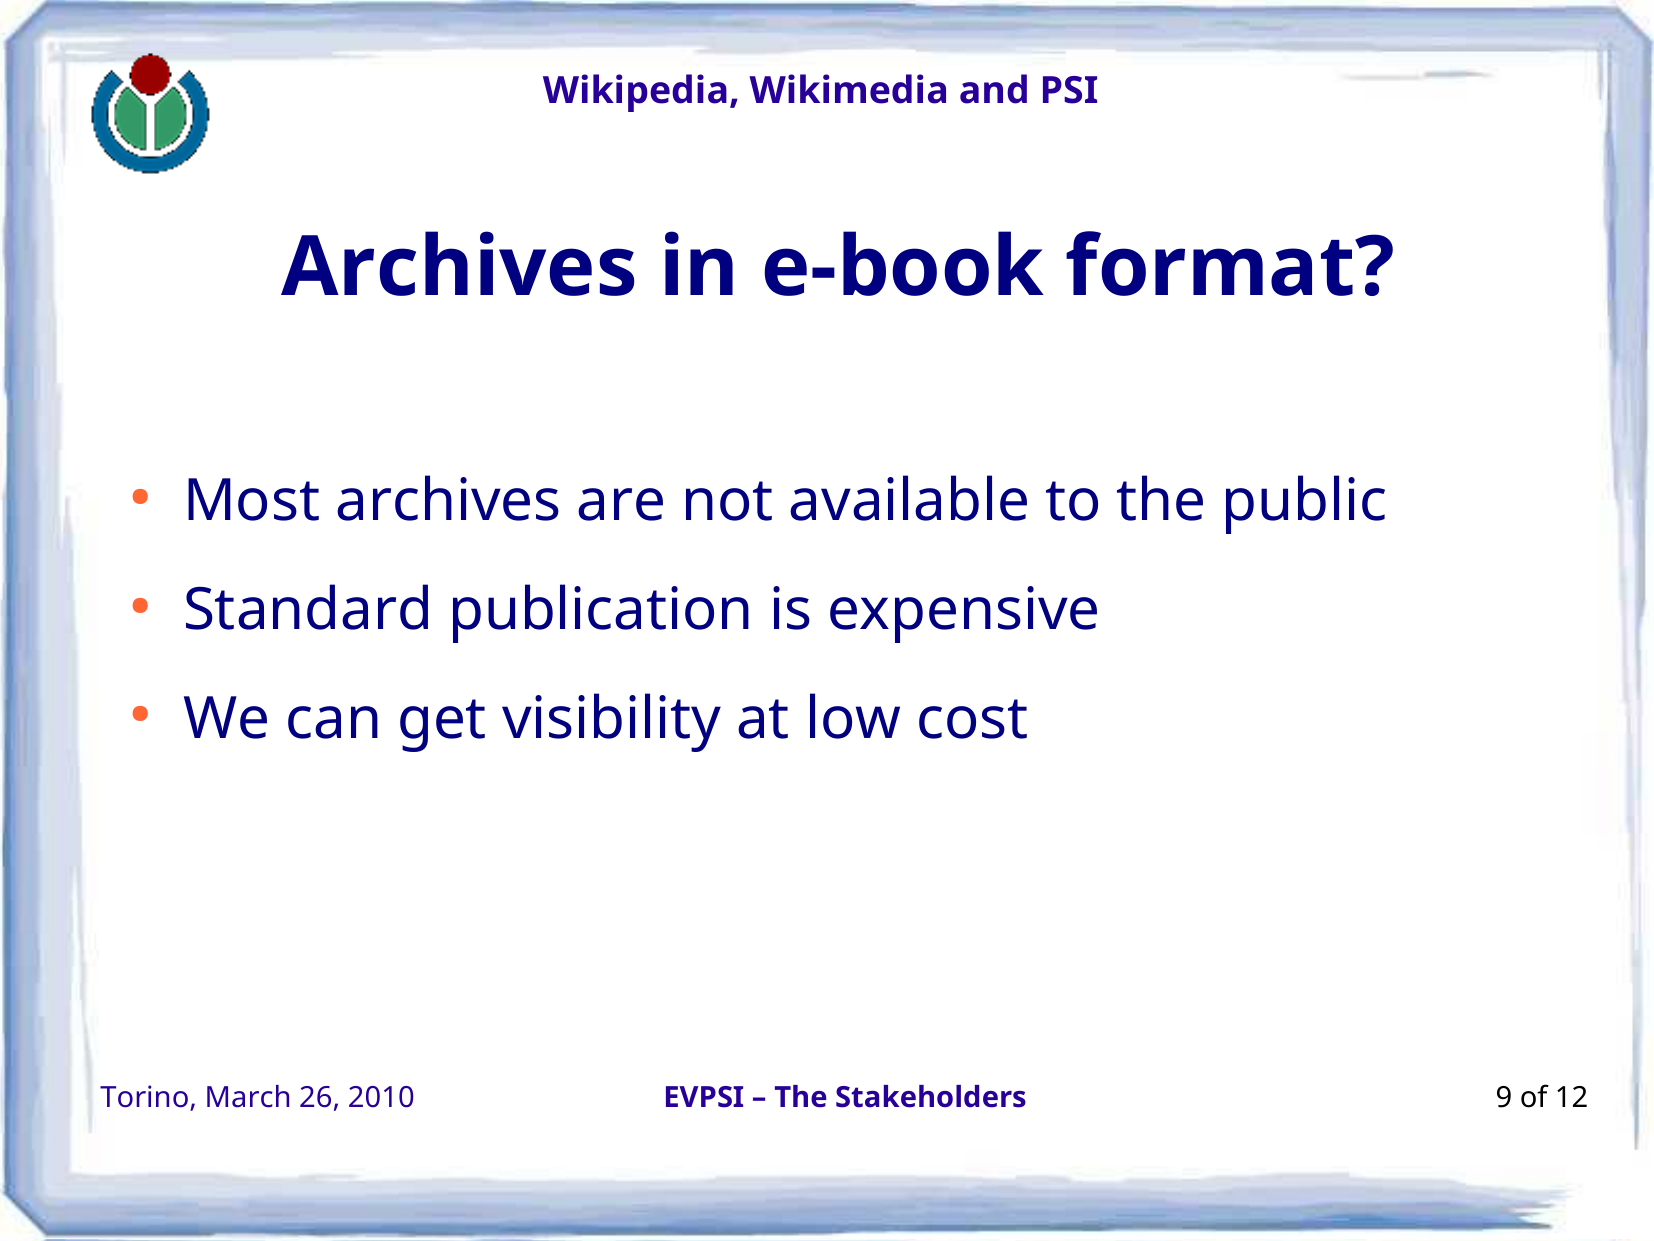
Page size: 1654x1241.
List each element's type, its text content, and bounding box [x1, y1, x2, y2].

title Wikipedia, Wikimedia and PSI [76, 59, 1565, 119]
picture [0, 0, 1654, 1241]
list Archives in e-book format? Most archives are not available to the public Standard publication is expensive We can get visibility at low cost [112, 206, 1565, 886]
